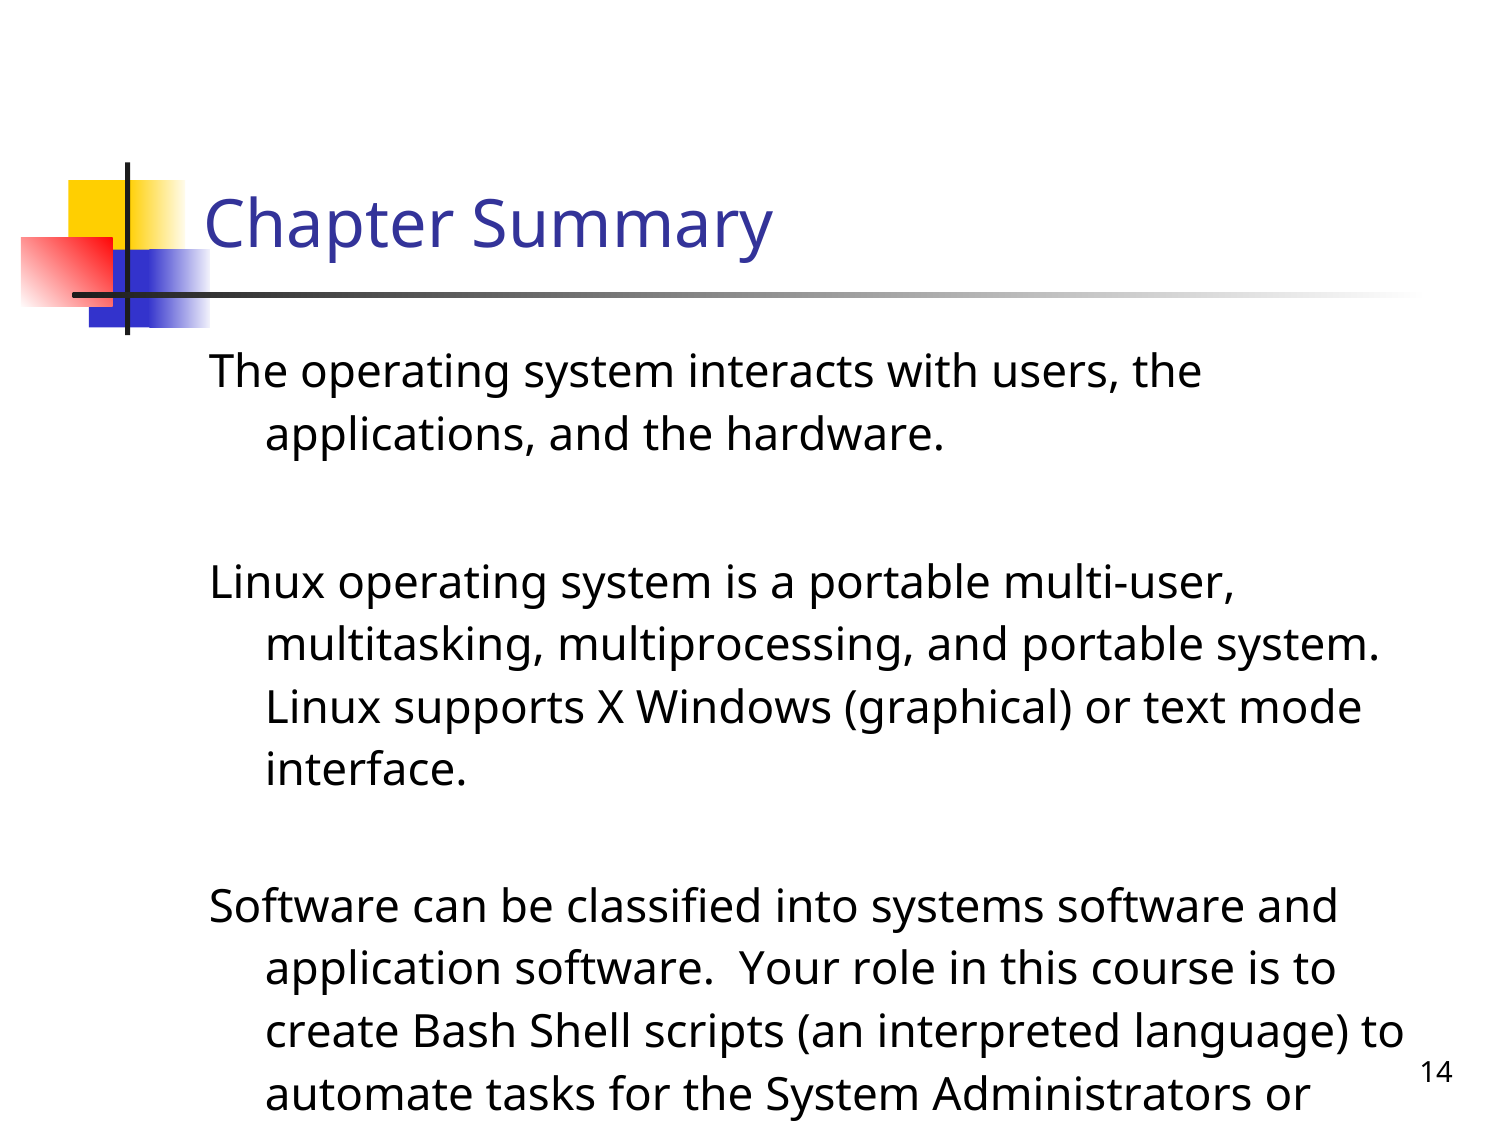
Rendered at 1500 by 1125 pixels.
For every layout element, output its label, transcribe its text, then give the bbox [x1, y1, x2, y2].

title Chapter Summary [188, 35, 1468, 276]
list The operating system interacts with users, the applications, and the hardware. Linux operating system is a portable multi-user, multitasking, multiprocessing, and portable system. Linux supports X Windows (graphical) or text mode interface. Software can be classified into systems software and application software. Your role in this course is to create Bash Shell scripts (an interpreted language) to automate tasks for the System Administrators or Standard Users… [193, 331, 1469, 1096]
